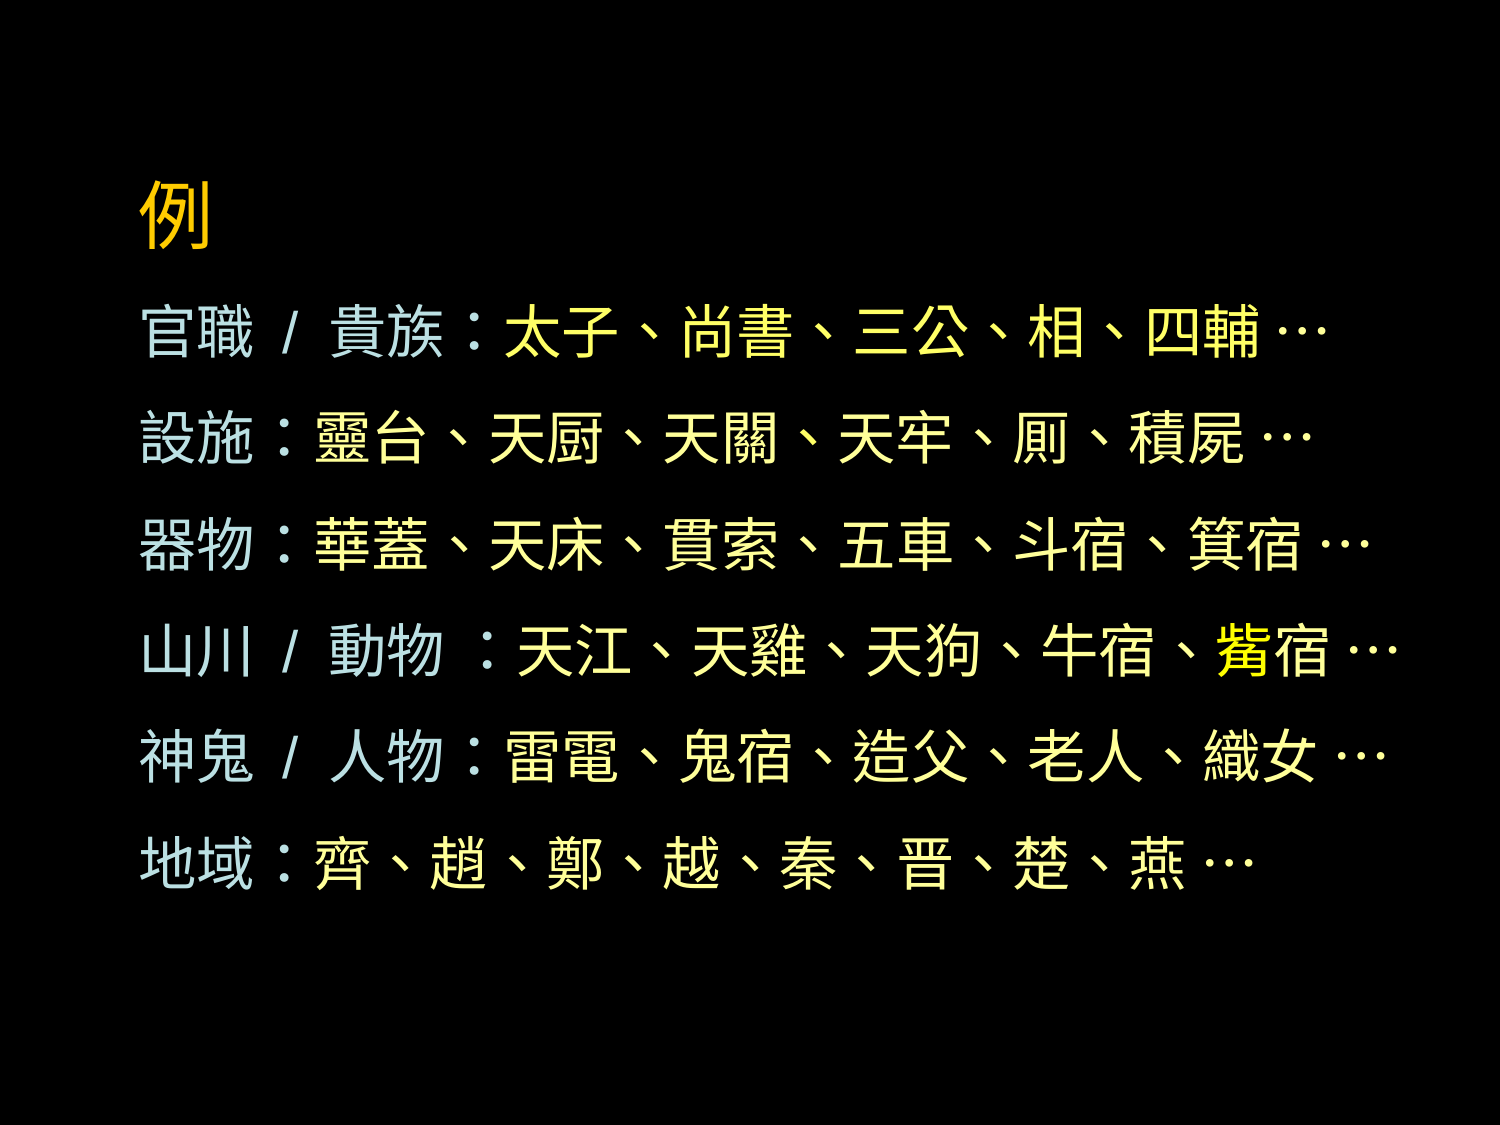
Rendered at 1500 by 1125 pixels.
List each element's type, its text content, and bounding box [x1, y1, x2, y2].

text_box 例 官職 / 貴族：太子、尚書、三公、相、四輔 … 設施：靈台、天厨、天關、天牢、厠、積屍 … 器物：華蓋、天床、貫索、五車、斗宿、箕宿 … 山川 / 動物 ：天江、天雞、天狗、牛宿、觜宿 … 神鬼 / 人物：雷電、鬼宿、造父、老人、織女 … 地域：齊、趙、鄭、越、秦、晋、楚、燕 … [123, 160, 1459, 905]
